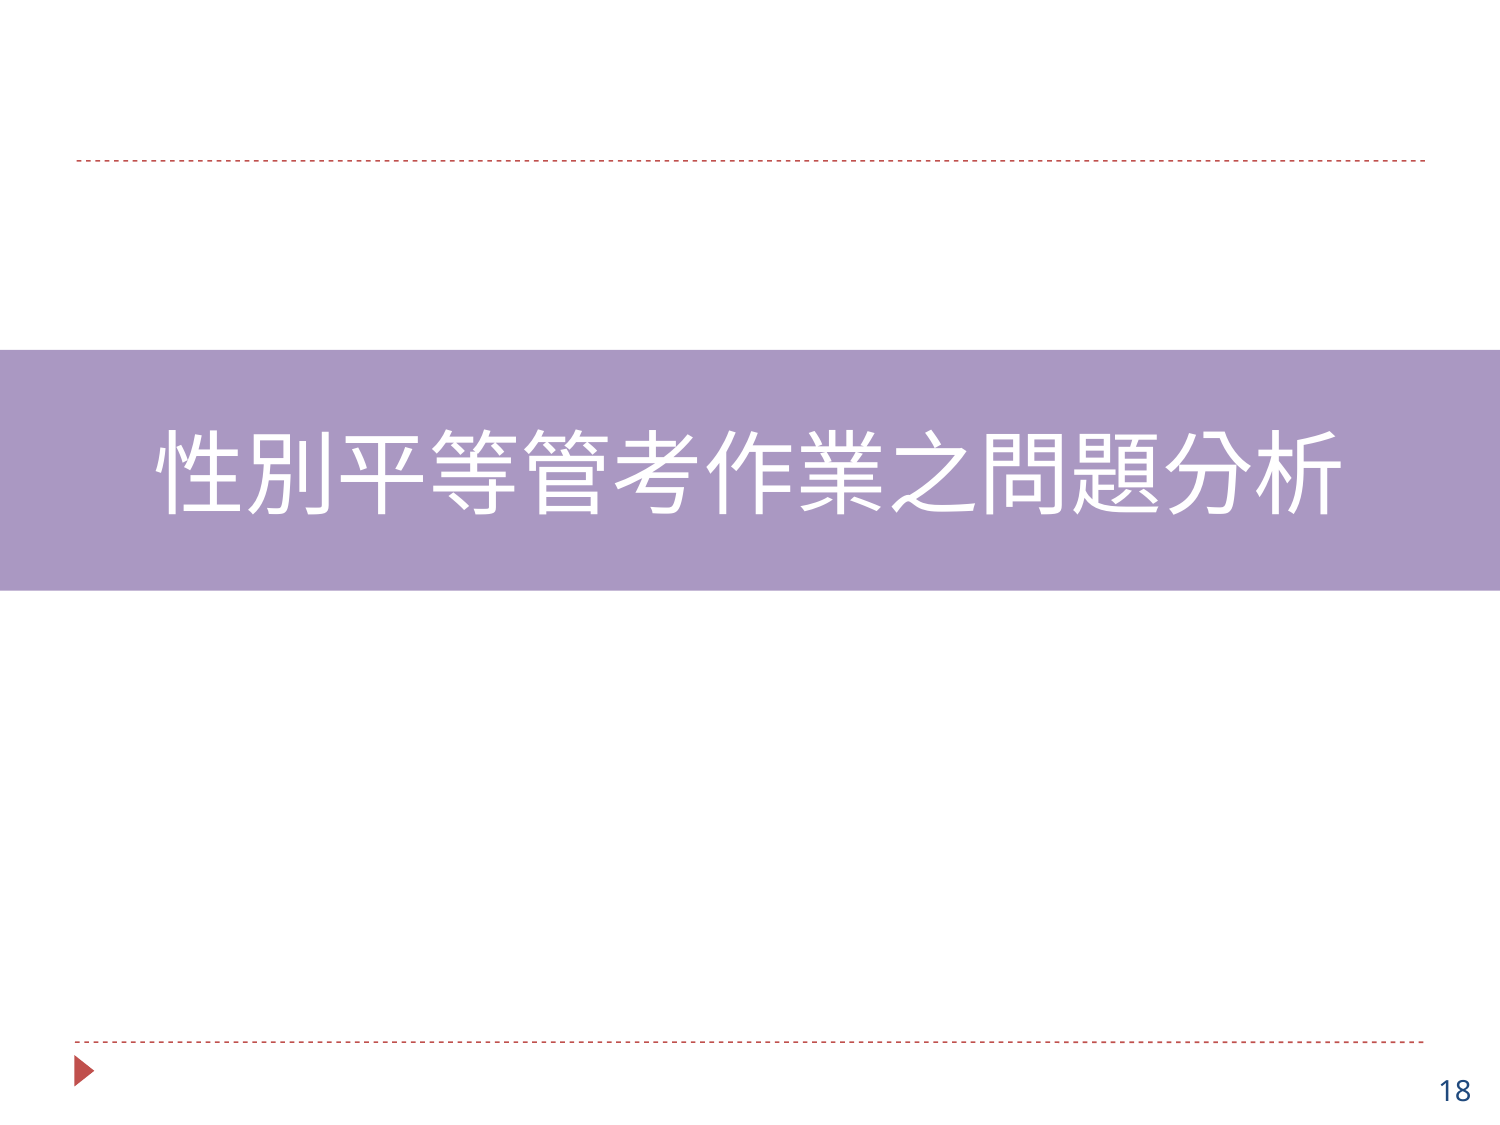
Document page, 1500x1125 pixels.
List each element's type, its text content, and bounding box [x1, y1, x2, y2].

text_box 18 [1423, 1065, 1500, 1125]
text_box 性別平等管考作業之問題分析 [0, 349, 1500, 591]
